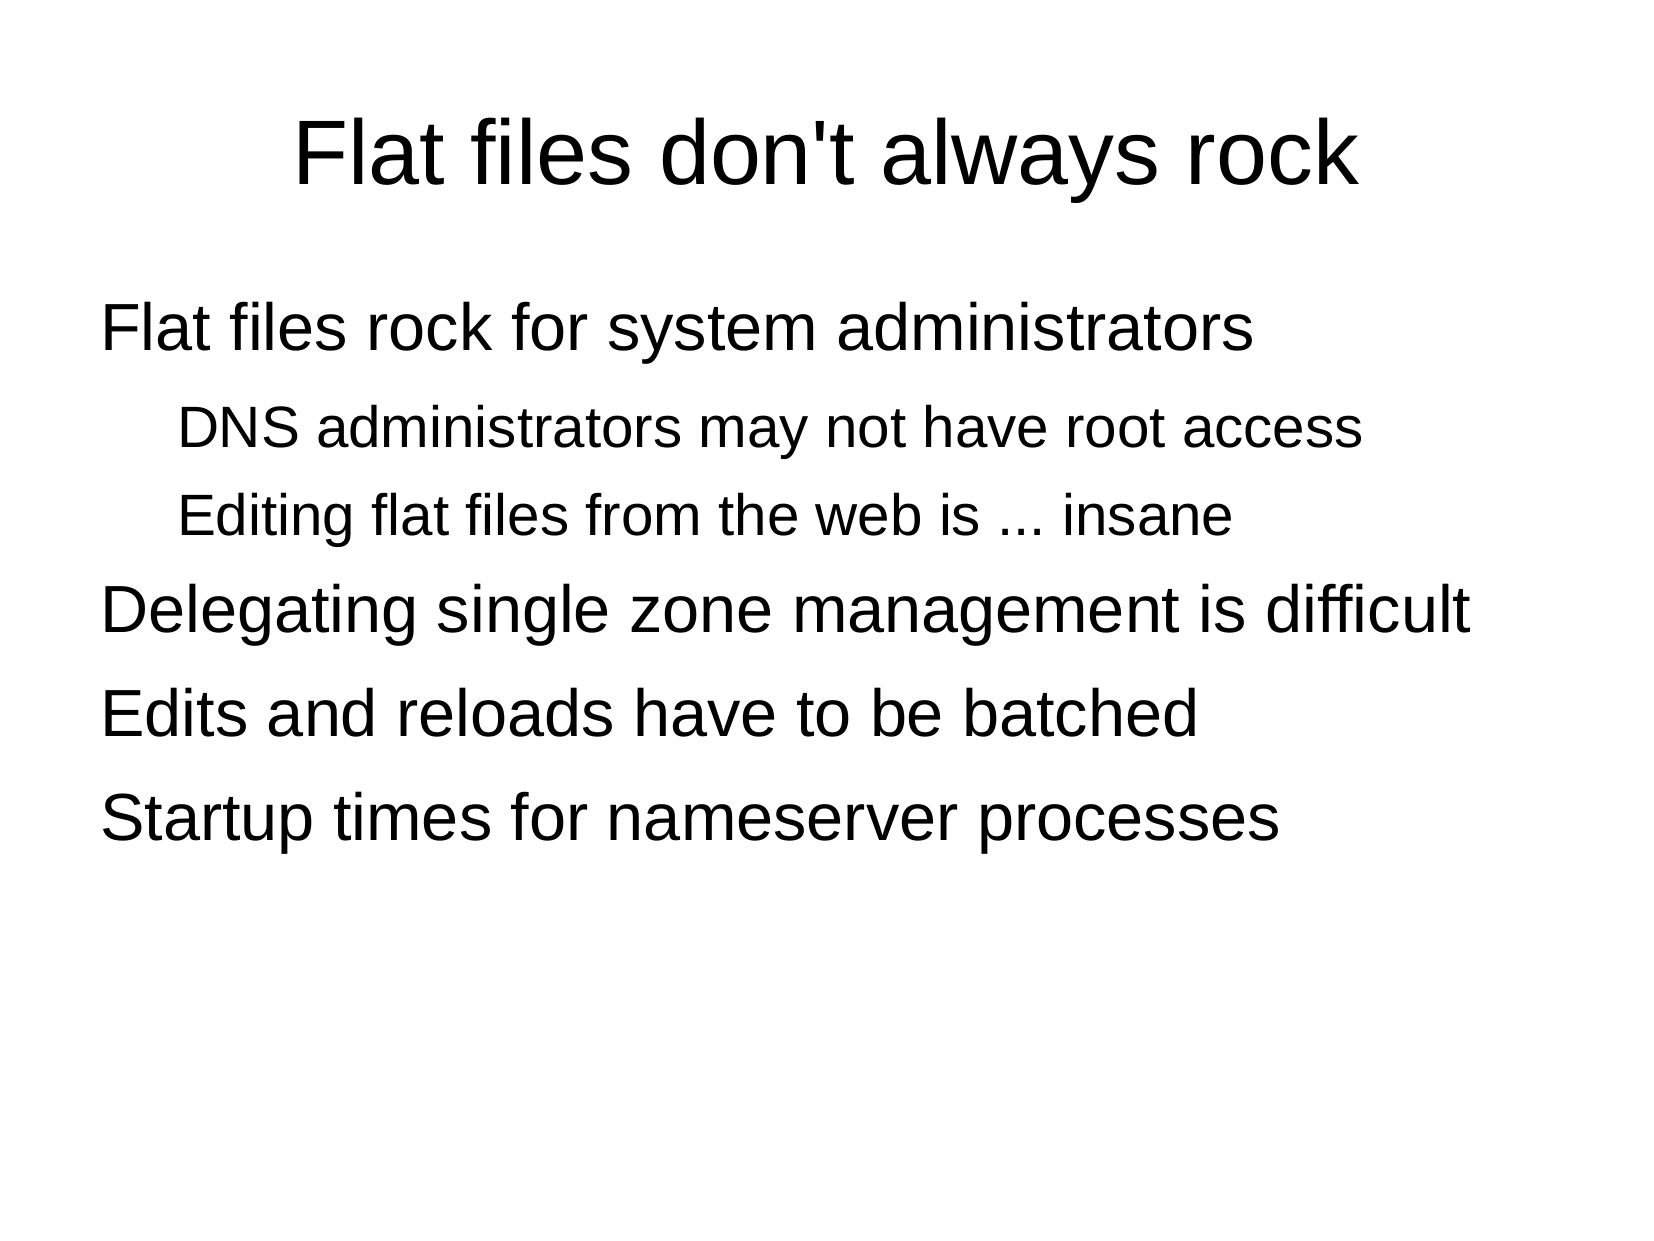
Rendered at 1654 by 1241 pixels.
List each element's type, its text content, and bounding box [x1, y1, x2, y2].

list Flat files rock for system administrators DNS administrators may not have root access Editing flat files from the web is ... insane Delegating single zone management is difficult Edits and reloads have to be batched Startup times for nameserver processes [82, 290, 1571, 1094]
title Flat files don't always rock [82, 56, 1571, 250]
